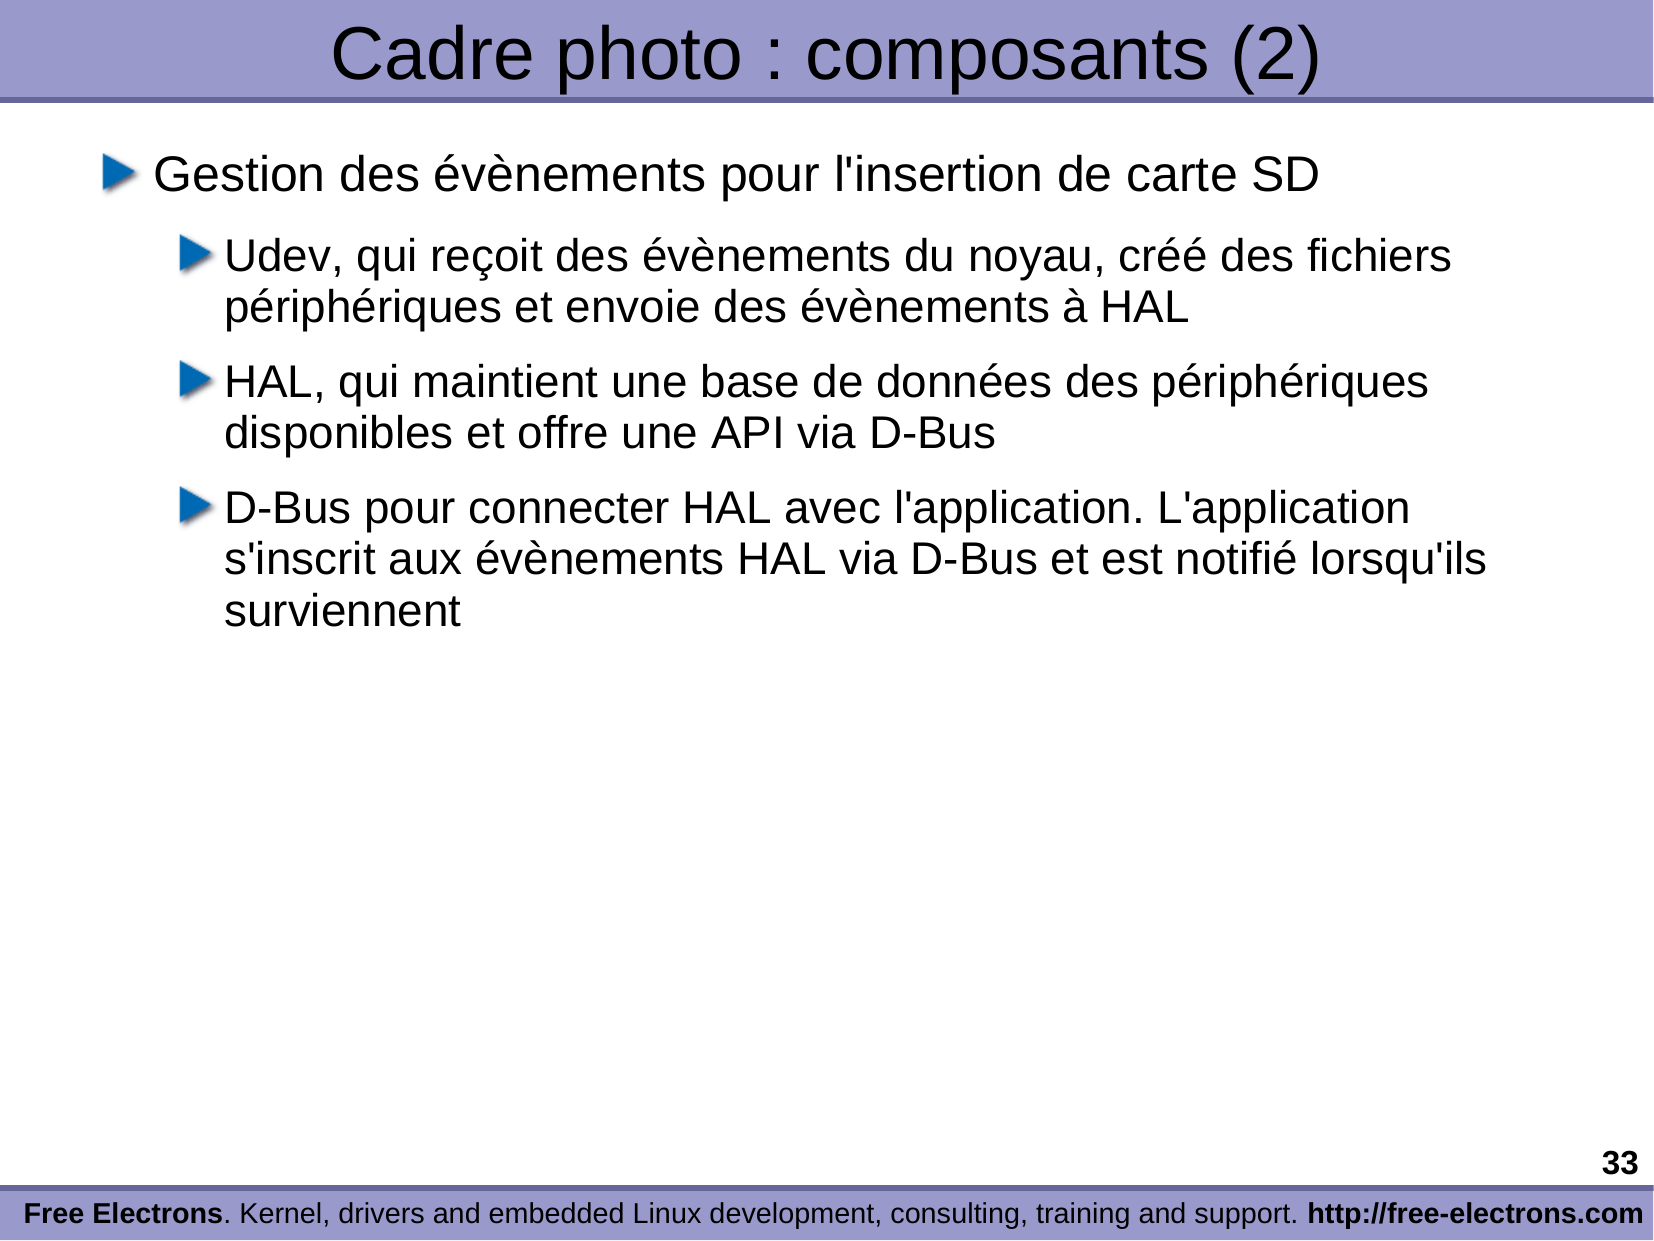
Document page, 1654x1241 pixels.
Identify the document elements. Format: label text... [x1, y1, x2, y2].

list Gestion des évènements pour l'insertion de carte SD Udev, qui reçoit des évènements du noyau, créé des fichiers périphériques et envoie des évènements à HAL HAL, qui maintient une base de données des périphériques disponibles et offre une API via D-Bus D-Bus pour connecter HAL avec l'application. L'application s'inscrit aux évènements HAL via D-Bus et est notifié lorsqu'ils surviennent [82, 146, 1571, 1109]
title Cadre photo : composants (2) [0, 0, 1654, 107]
